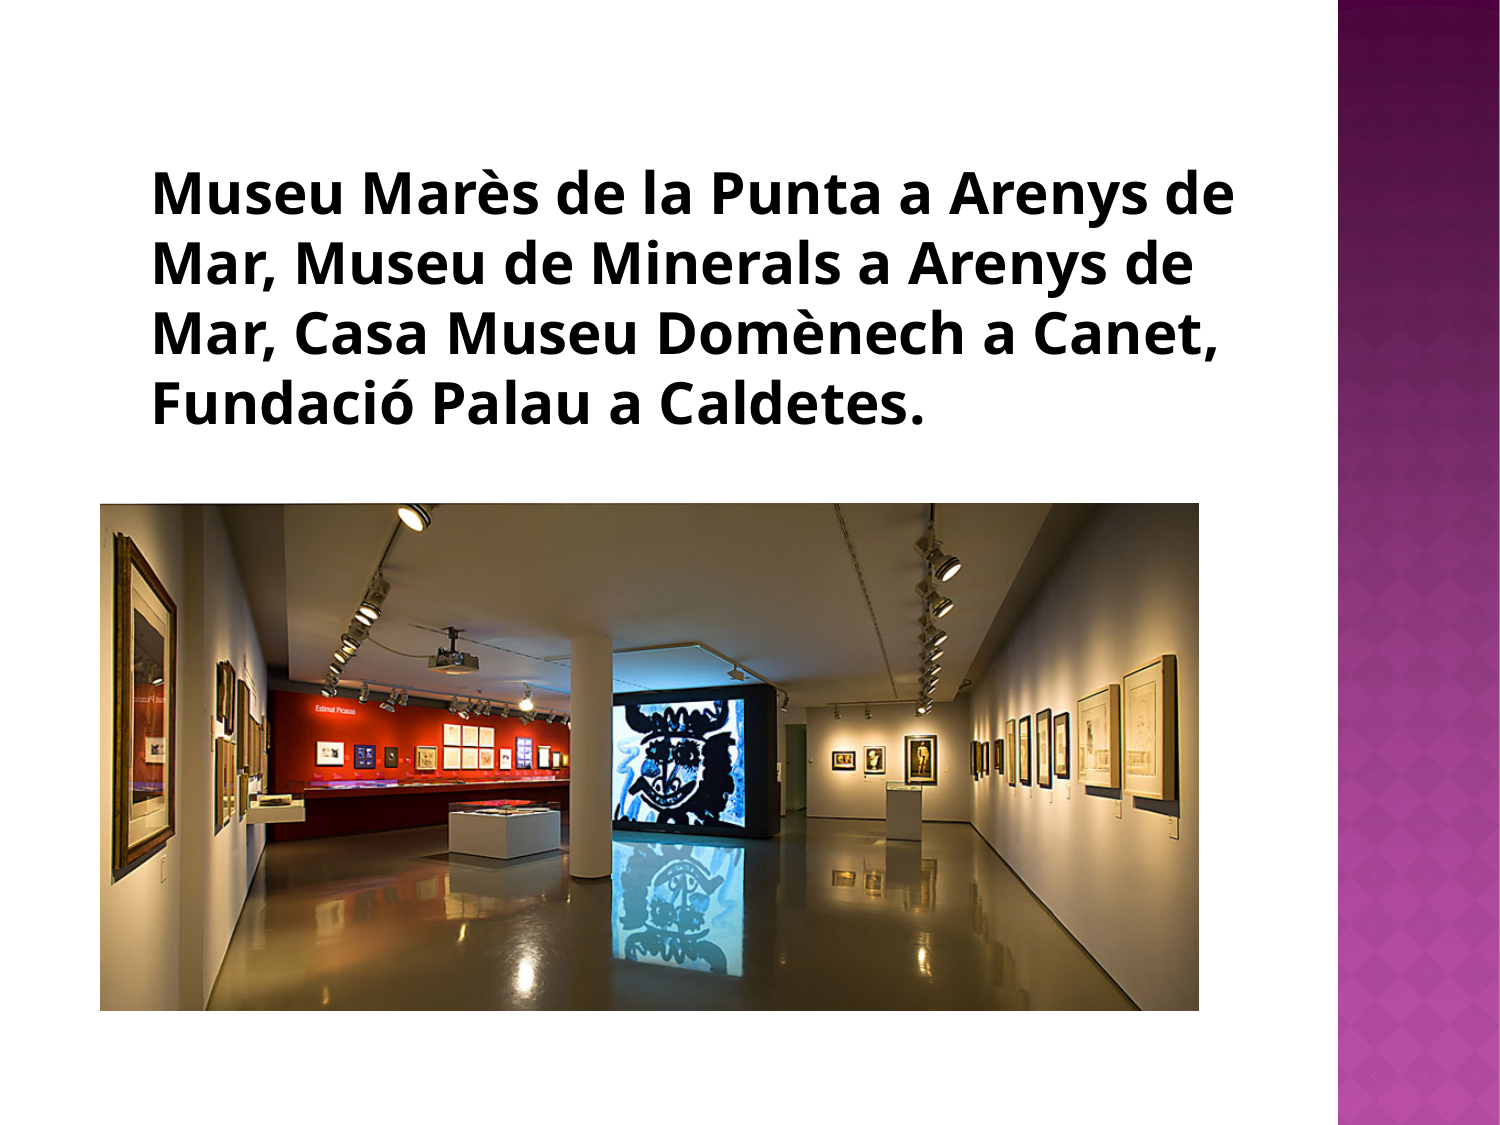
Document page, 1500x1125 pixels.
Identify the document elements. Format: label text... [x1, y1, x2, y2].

picture [100, 503, 1199, 1011]
text_box Museu Marès de la Punta a Arenys de Mar, Museu de Minerals a Arenys de Mar, Casa Museu Domènech a Canet, Fundació Palau a Caldetes. [136, 149, 1293, 444]
